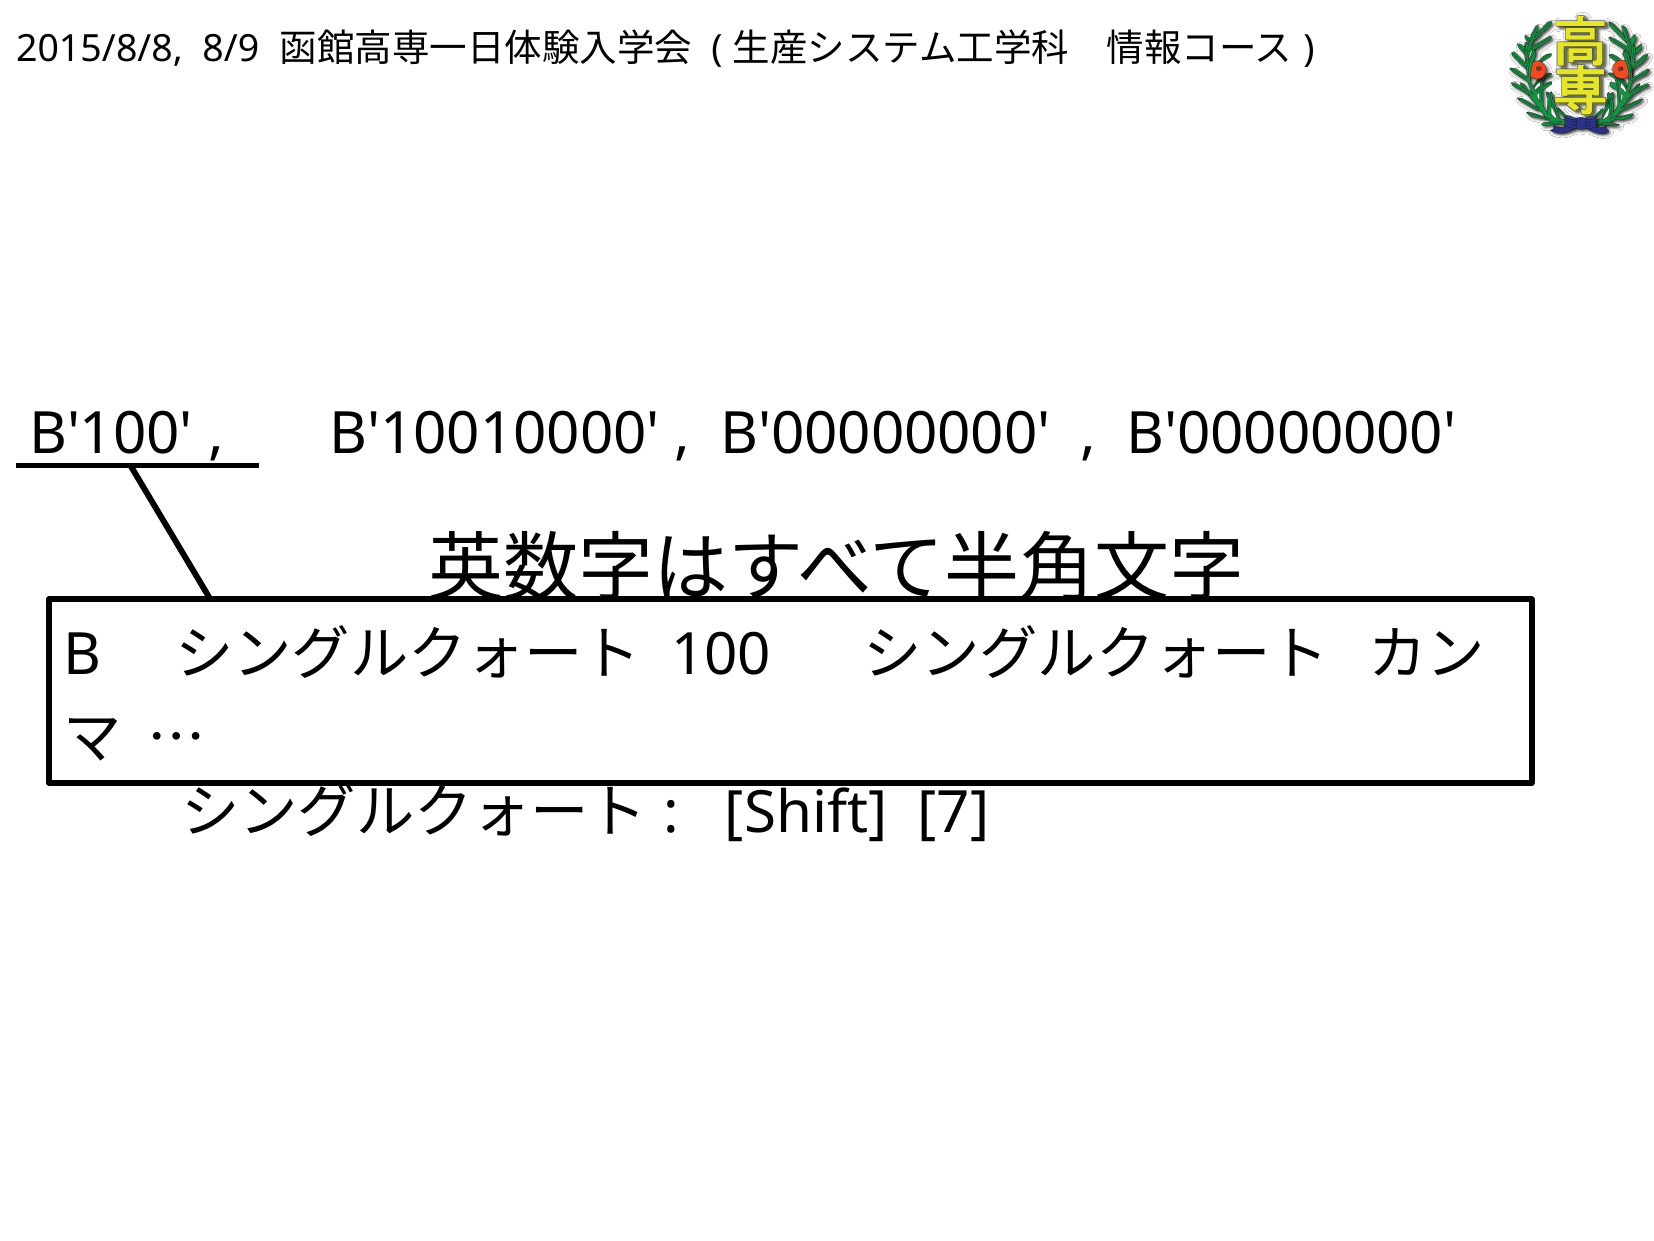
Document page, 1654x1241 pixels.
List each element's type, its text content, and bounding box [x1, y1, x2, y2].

text_box 英数字はすべて半角文字 [413, 499, 1246, 590]
text_box シングルクォート: [Shift] [7] [166, 757, 1226, 831]
text_box B'100' , B'10010000' , B'00000000' , B'00000000' [14, 383, 1607, 457]
text_box B シングルクォート 100 シングルクォート カンマ … [48, 599, 1532, 685]
picture [1506, 0, 1654, 157]
